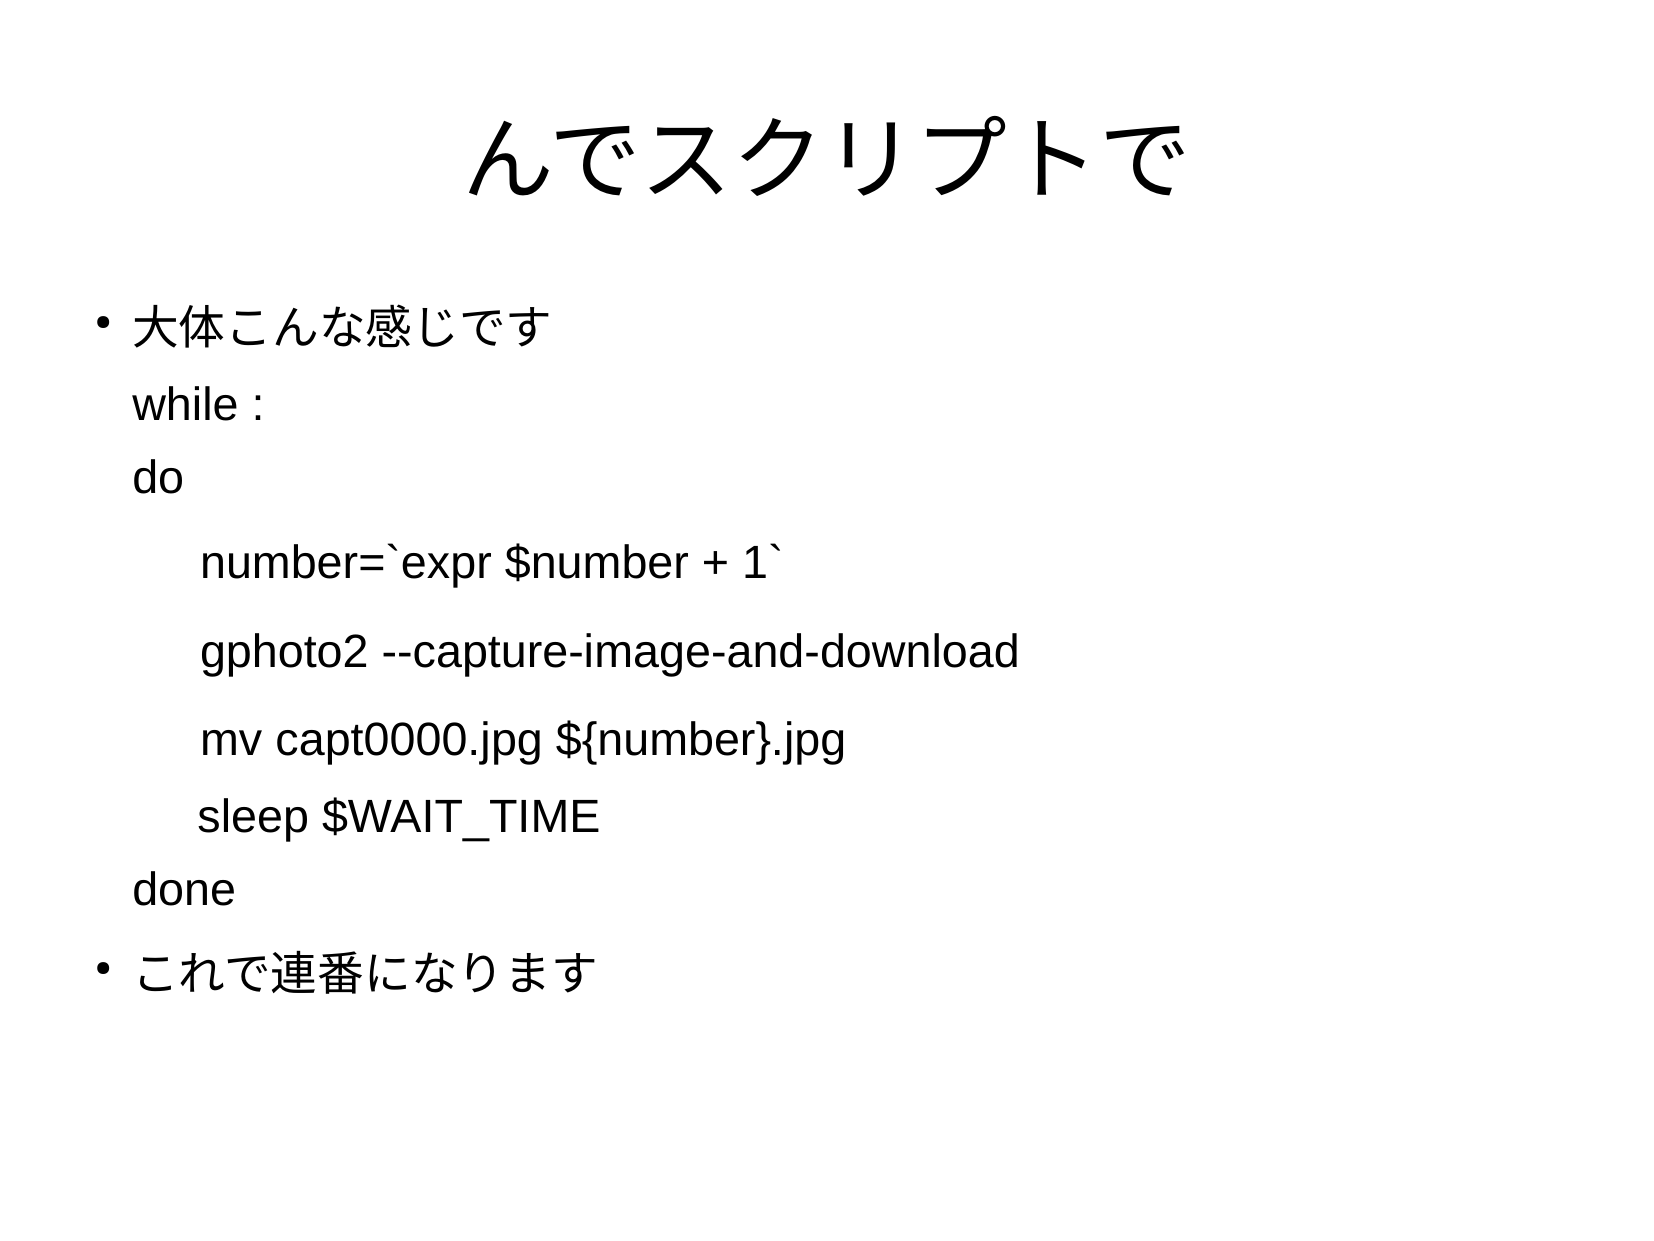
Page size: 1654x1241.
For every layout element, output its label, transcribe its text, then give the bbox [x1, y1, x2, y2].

title んでスクリプトで [82, 49, 1571, 257]
list 大体こんな感じです while : do number=`expr $number + 1` gphoto2 --capture-image-and-download mv capt0000.jpg ${number}.jpg sleep $WAIT_TIME done これで連番になります [82, 290, 1571, 1010]
